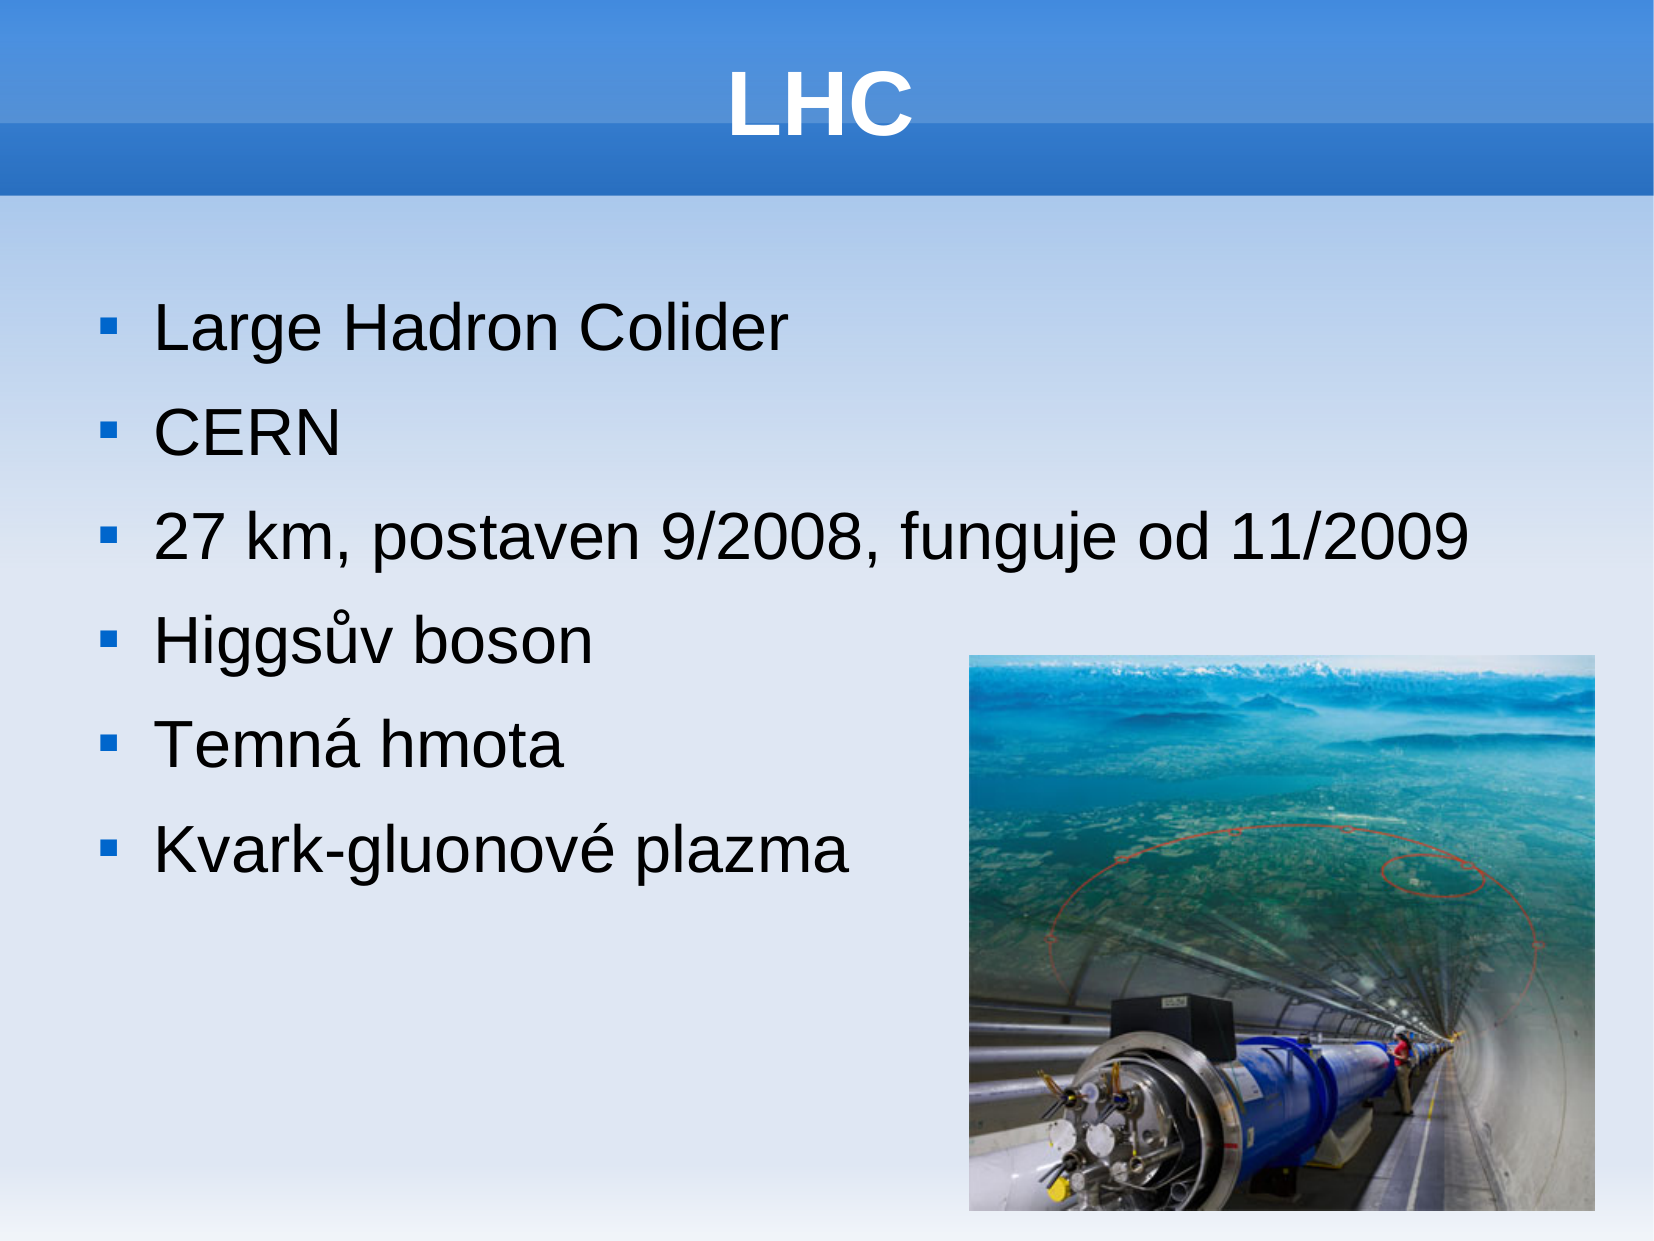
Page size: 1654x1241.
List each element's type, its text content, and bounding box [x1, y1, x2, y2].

title LHC [76, 0, 1565, 208]
list Large Hadron Colider CERN 27 km, postaven 9/2008, funguje od 11/2009 Higgsův boson Temná hmota Kvark-gluonové plazma [82, 290, 1571, 1109]
picture [0, 0, 1654, 1241]
